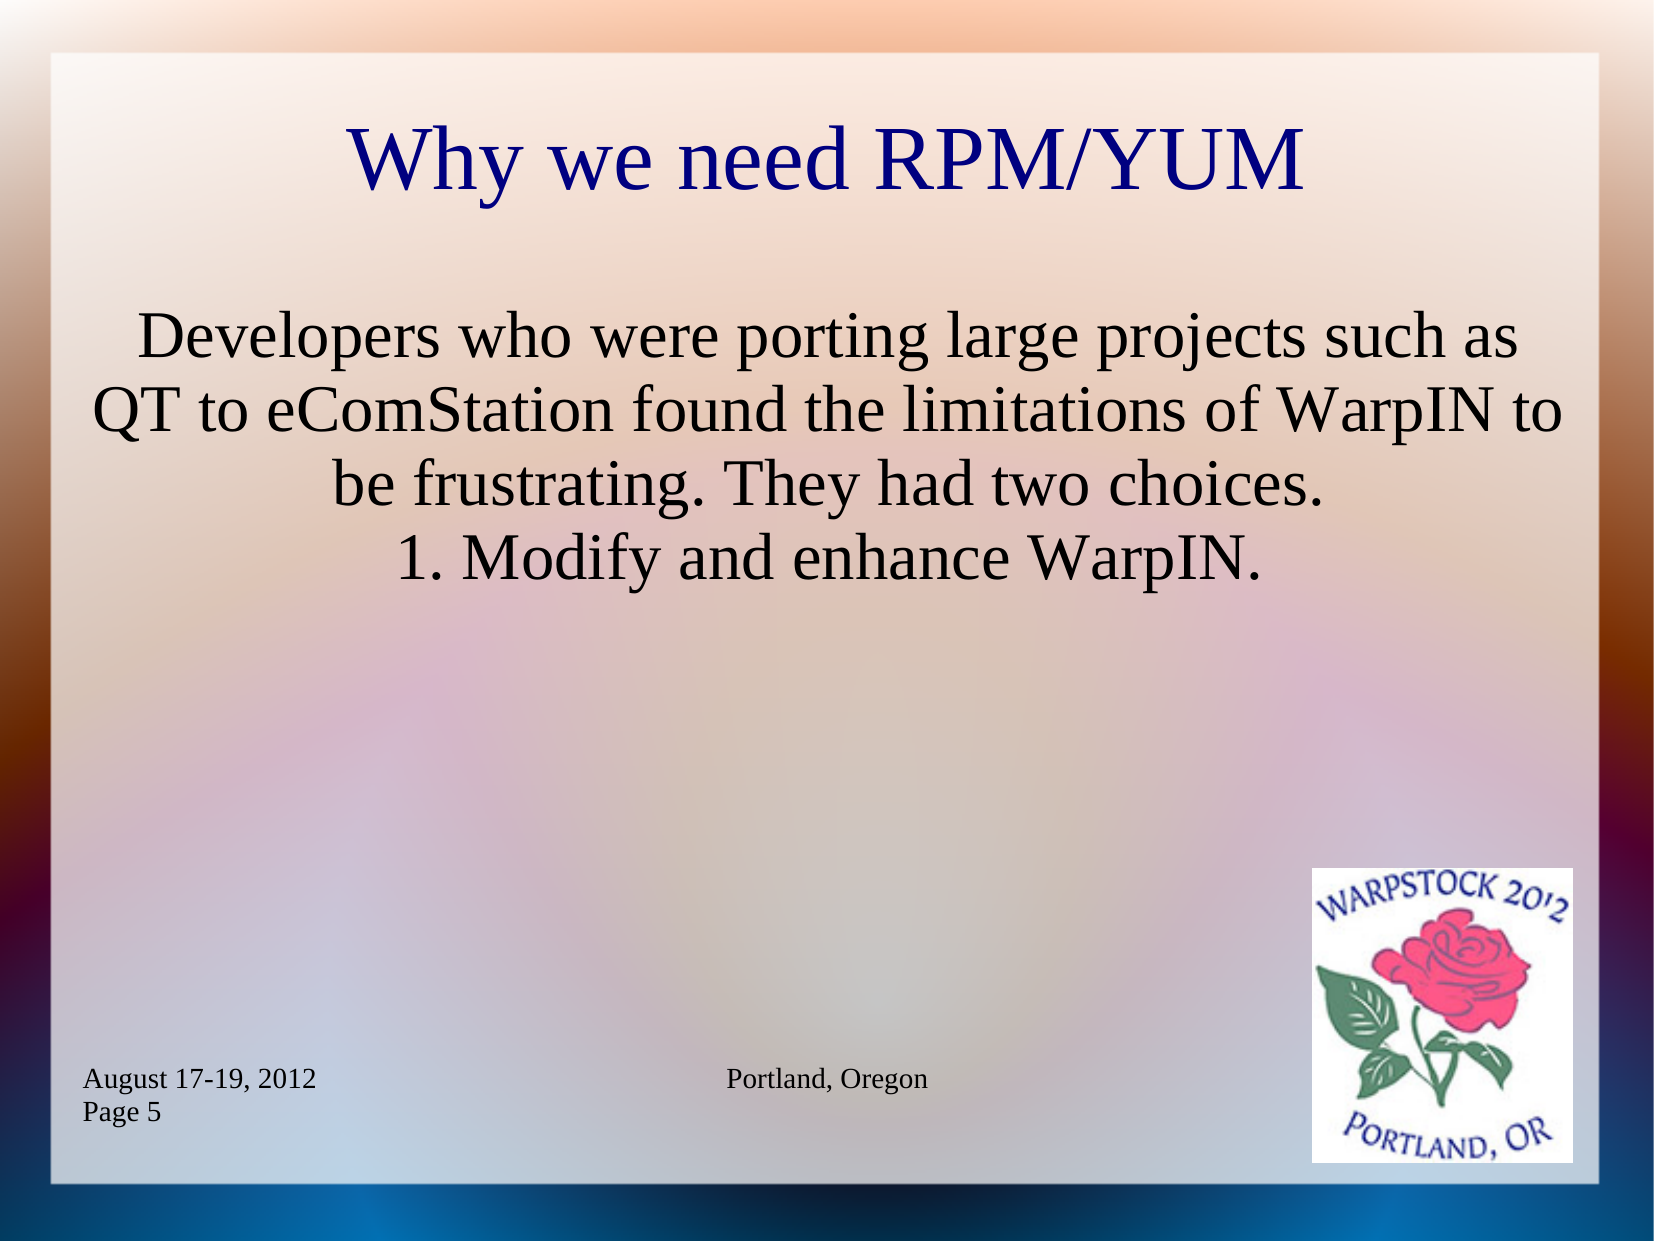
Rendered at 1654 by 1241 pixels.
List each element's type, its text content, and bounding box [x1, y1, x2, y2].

title Why we need RPM/YUM [82, 62, 1571, 256]
subtitle Developers who were porting large projects such as QT to eComStation found the limitations of WarpIN to be frustrating. They had two choices. 1. Modify and enhance WarpIN. [82, 297, 1571, 1043]
picture [0, 0, 1654, 1241]
